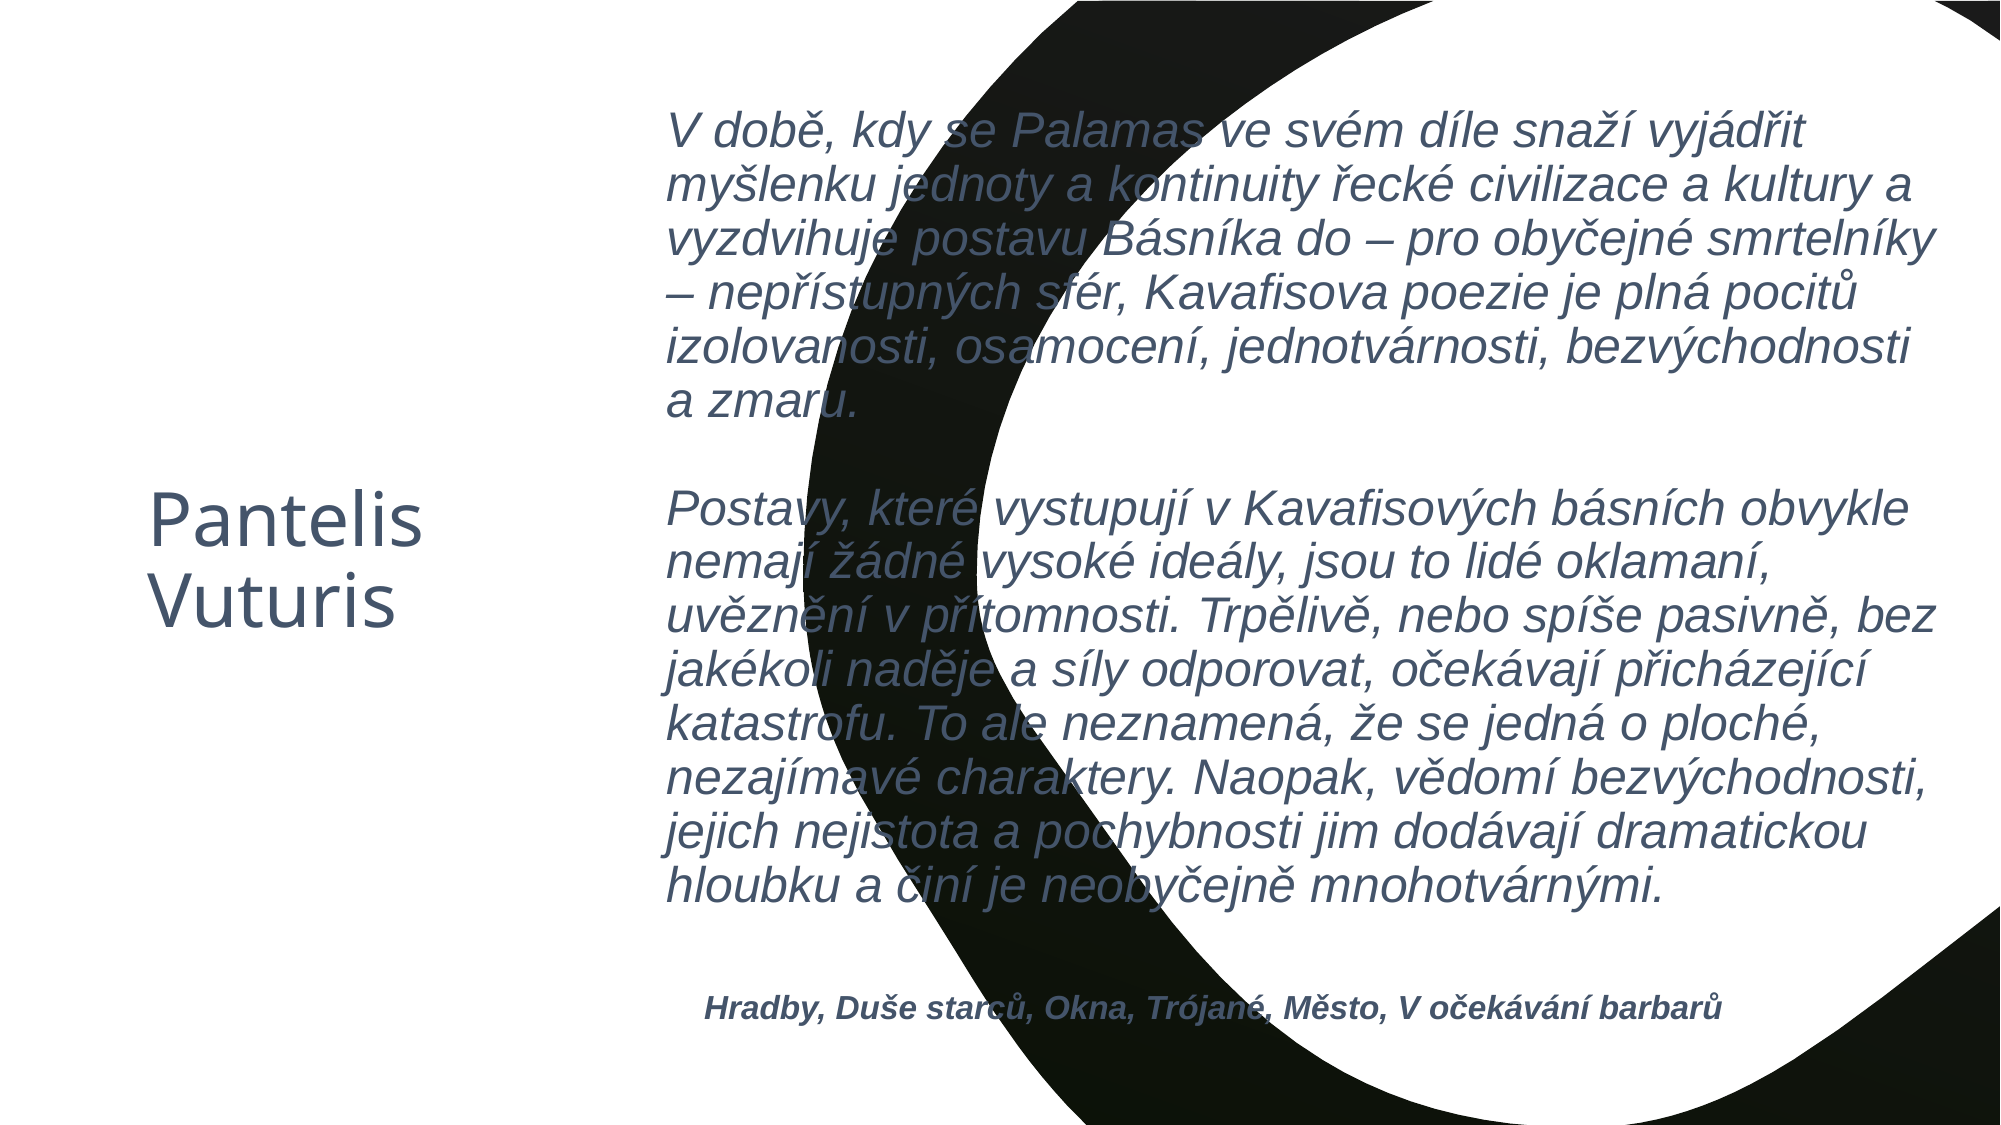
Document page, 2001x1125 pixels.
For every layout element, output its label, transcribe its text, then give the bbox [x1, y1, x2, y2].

list V době, kdy se Palamas ve svém díle snaží vyjádřit myšlenku jednoty a kontinuity řecké civilizace a kultury a vyzdvihuje postavu Básníka do – pro obyčejné smrtelníky – nepřístupných sfér, Kavafisova poezie je plná pocitů izolovanosti, osamocení, jednotvárnosti, bezvýchodnosti a zmaru. Postavy, které vystupují v Kavafisových básních obvykle nemají žádné vysoké ideály, jsou to lidé oklamaní, uvěznění v přítomnosti. Trpělivě, nebo spíše pasivně, bez jakékoli naděje a síly odporovat, očekávají přicházející katastrofu. To ale neznamená, že se jedná o ploché, nezajímavé charaktery. Naopak, vědomí bezvýchodnosti, jejich nejistota a pochybnosti jim dodávají dramatickou hloubku a činí je neobyčejně mnohotvárnými. Hradby, Duše starců, Okna, Trójané, Město, V očekávání barbarů [651, 61, 1964, 1125]
title Pantelis Vuturis [131, 203, 648, 922]
text_box [0, 0, 2000, 1125]
